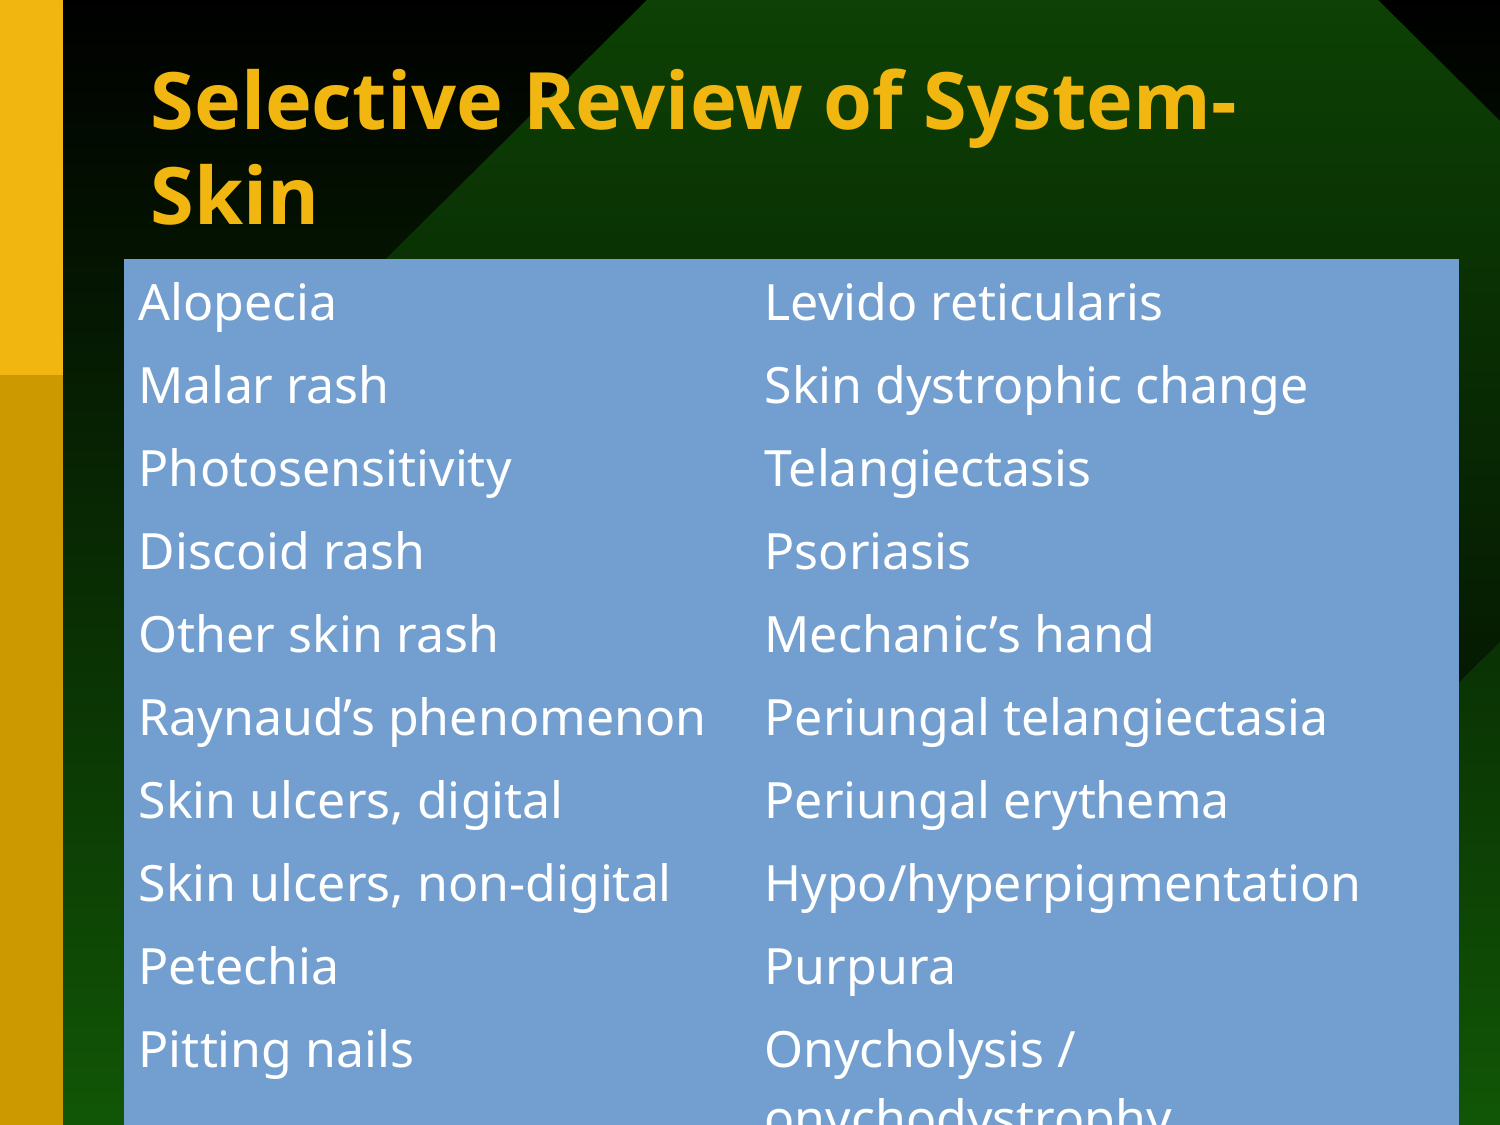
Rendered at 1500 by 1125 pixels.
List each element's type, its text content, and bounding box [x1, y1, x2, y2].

table_cell Raynaud’s phenomenon [124, 675, 750, 758]
table_cell Other skin rash [124, 591, 750, 675]
table_cell Malar rash [124, 342, 750, 425]
table_cell Petechia [124, 924, 750, 1007]
table_cell Onycholysis / onychodystrophy [750, 1007, 1459, 1125]
table_cell Purpura [750, 924, 1459, 1007]
table_cell Skin dystrophic change [750, 342, 1459, 425]
table_cell Skin ulcers, non-digital [124, 841, 750, 924]
table_cell Pitting nails [124, 1007, 750, 1125]
table_cell Mechanic’s hand [750, 591, 1459, 675]
table_cell Periungal telangiectasia [750, 675, 1459, 758]
title Selective Review of System-Skin [135, 42, 1374, 231]
table_cell Photosensitivity [124, 425, 750, 508]
table_cell Periungal erythema [750, 758, 1459, 841]
table_cell Psoriasis [750, 508, 1459, 591]
table_header Levido reticularis [750, 259, 1459, 342]
table_cell Hypo/hyperpigmentation [750, 841, 1459, 924]
table_cell Telangiectasis [750, 425, 1459, 508]
table_header Alopecia [124, 259, 750, 342]
table_cell Discoid rash [124, 508, 750, 591]
table_cell Skin ulcers, digital [124, 758, 750, 841]
